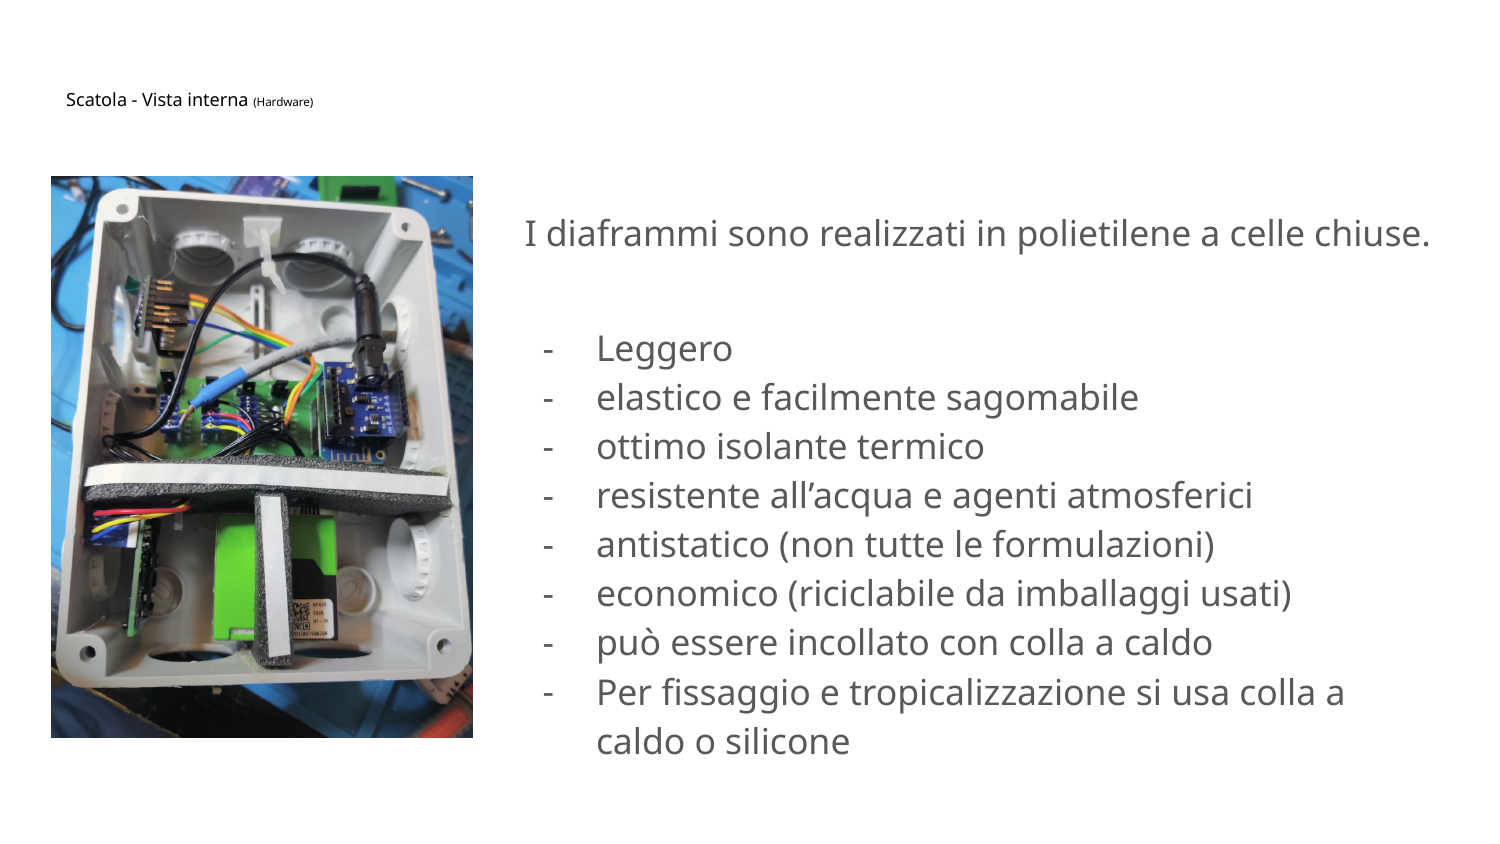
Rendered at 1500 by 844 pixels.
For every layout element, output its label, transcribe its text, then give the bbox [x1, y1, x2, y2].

picture [51, 176, 473, 738]
list I diaframmi sono realizzati in polietilene a celle chiuse. Leggero elastico e facilmente sagomabile ottimo isolante termico resistente all’acqua e agenti atmosferici antistatico (non tutte le formulazioni) economico (riciclabile da imballaggi usati) può essere incollato con colla a caldo Per fissaggio e tropicalizzazione si usa colla a caldo o silicone [509, 189, 1449, 824]
title Scatola - Vista interna (Hardware) [51, 72, 1449, 167]
